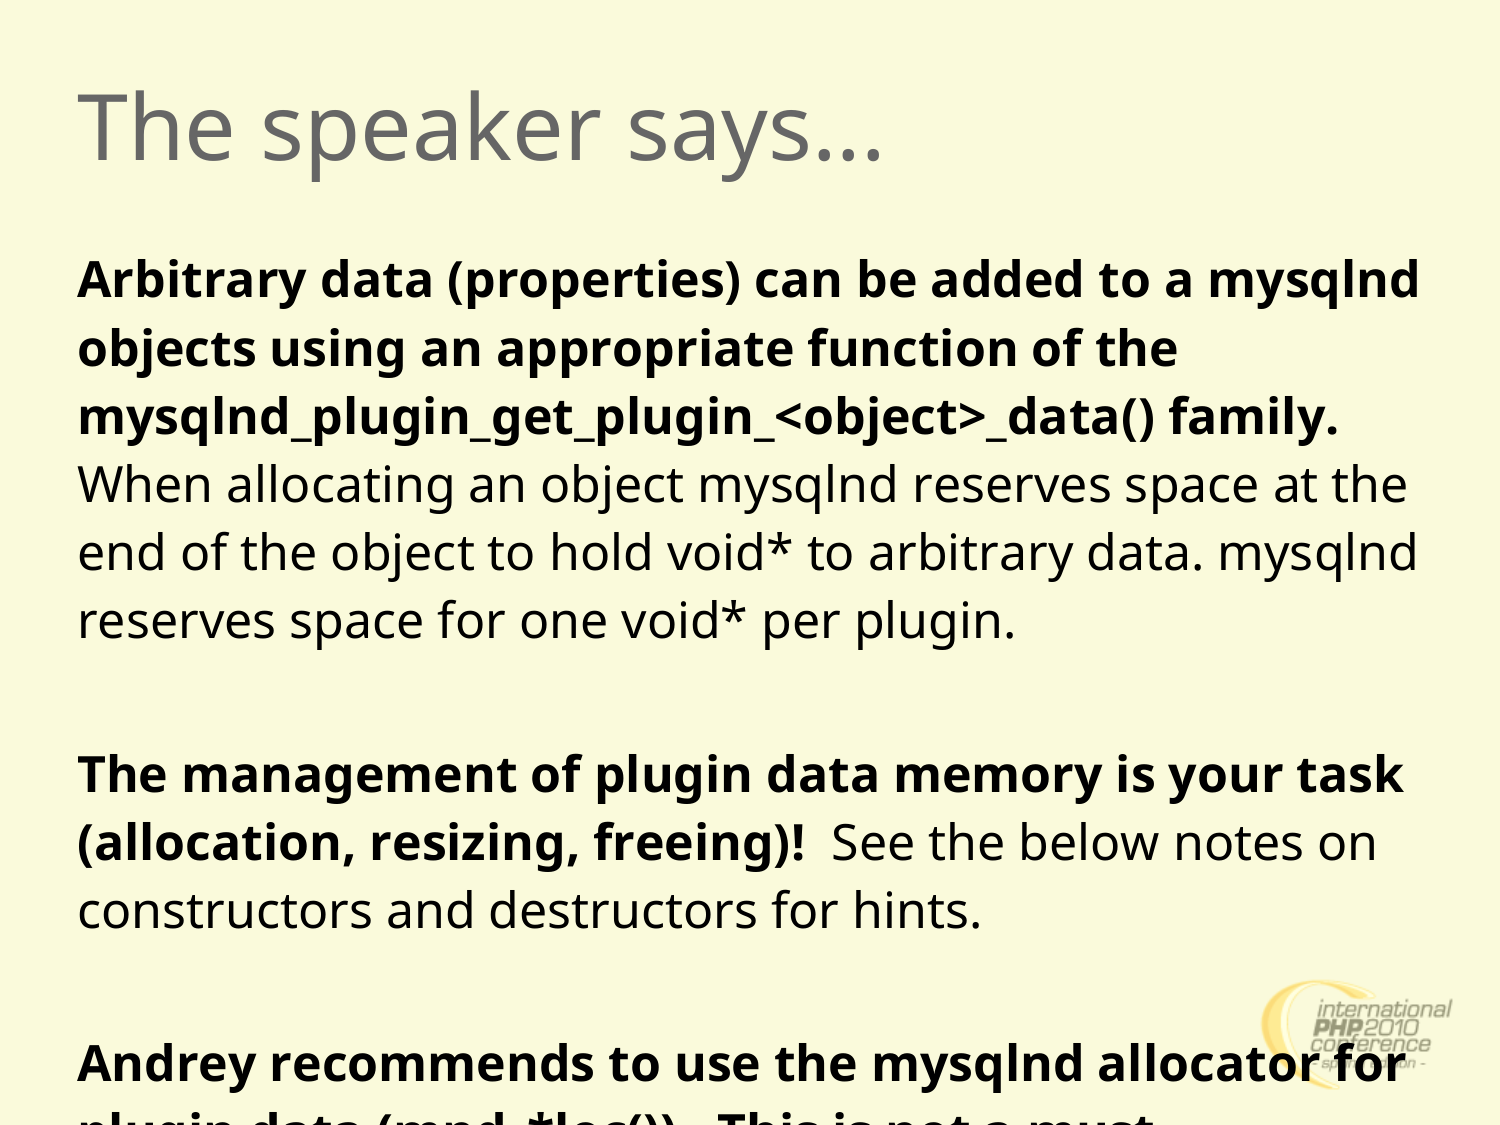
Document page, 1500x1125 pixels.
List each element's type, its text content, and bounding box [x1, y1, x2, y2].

text_box [0, 0, 1500, 1125]
list Arbitrary data (properties) can be added to a mysqlnd objects using an appropriate function of the mysqlnd_plugin_get_plugin_<object>_data() family. When allocating an object mysqlnd reserves space at the end of the object to hold void* to arbitrary data. mysqlnd reserves space for one void* per plugin. The management of plugin data memory is your task (allocation, resizing, freeing)! See the below notes on constructors and destructors for hints. Andrey recommends to use the mysqlnd allocator for plugin data (mnd_*loc()). This is not a must. [62, 236, 1438, 1070]
title The speaker says... [62, 37, 1438, 213]
